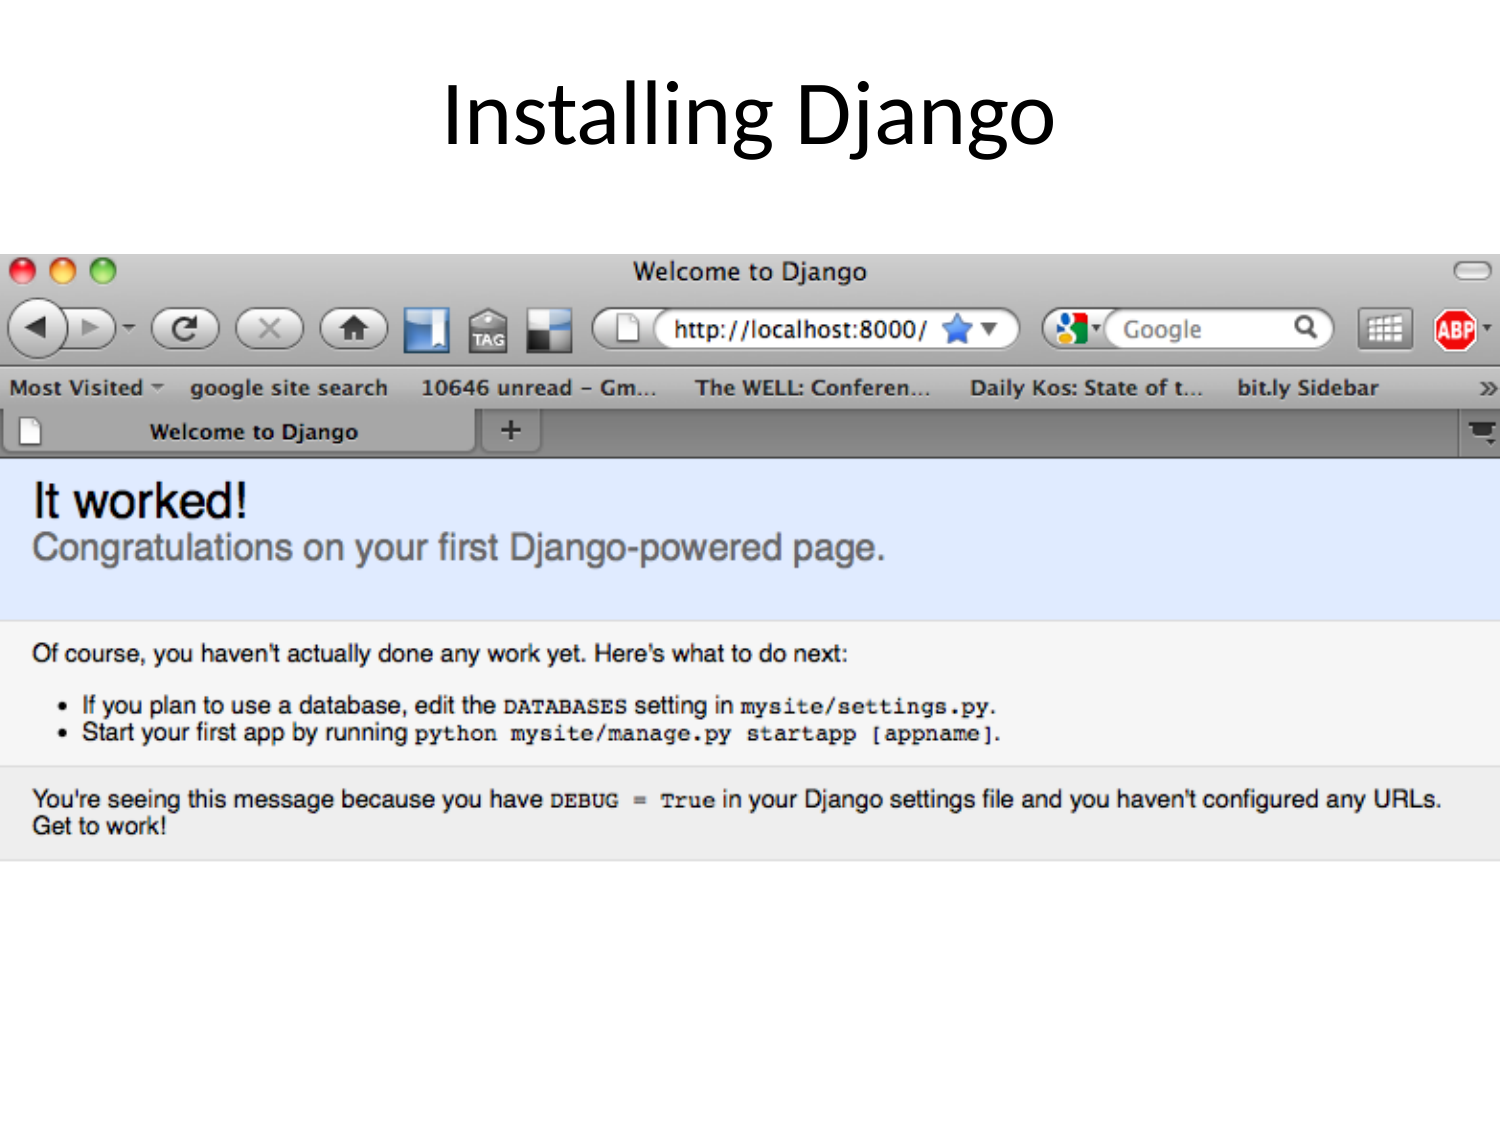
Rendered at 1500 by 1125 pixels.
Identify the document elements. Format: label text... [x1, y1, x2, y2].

title Installing Django [75, 45, 1425, 233]
picture [0, 254, 1500, 901]
